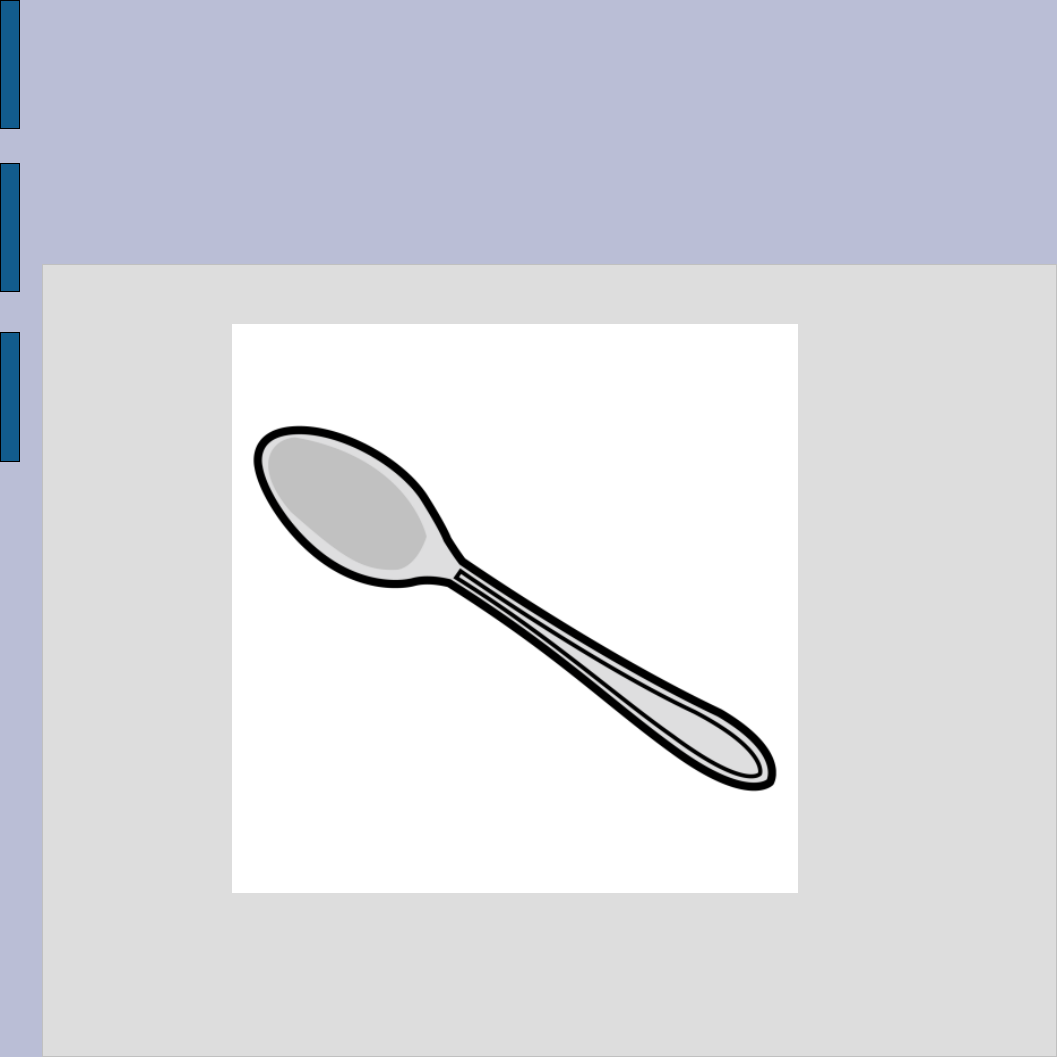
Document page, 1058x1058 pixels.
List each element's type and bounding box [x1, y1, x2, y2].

picture [232, 324, 798, 893]
